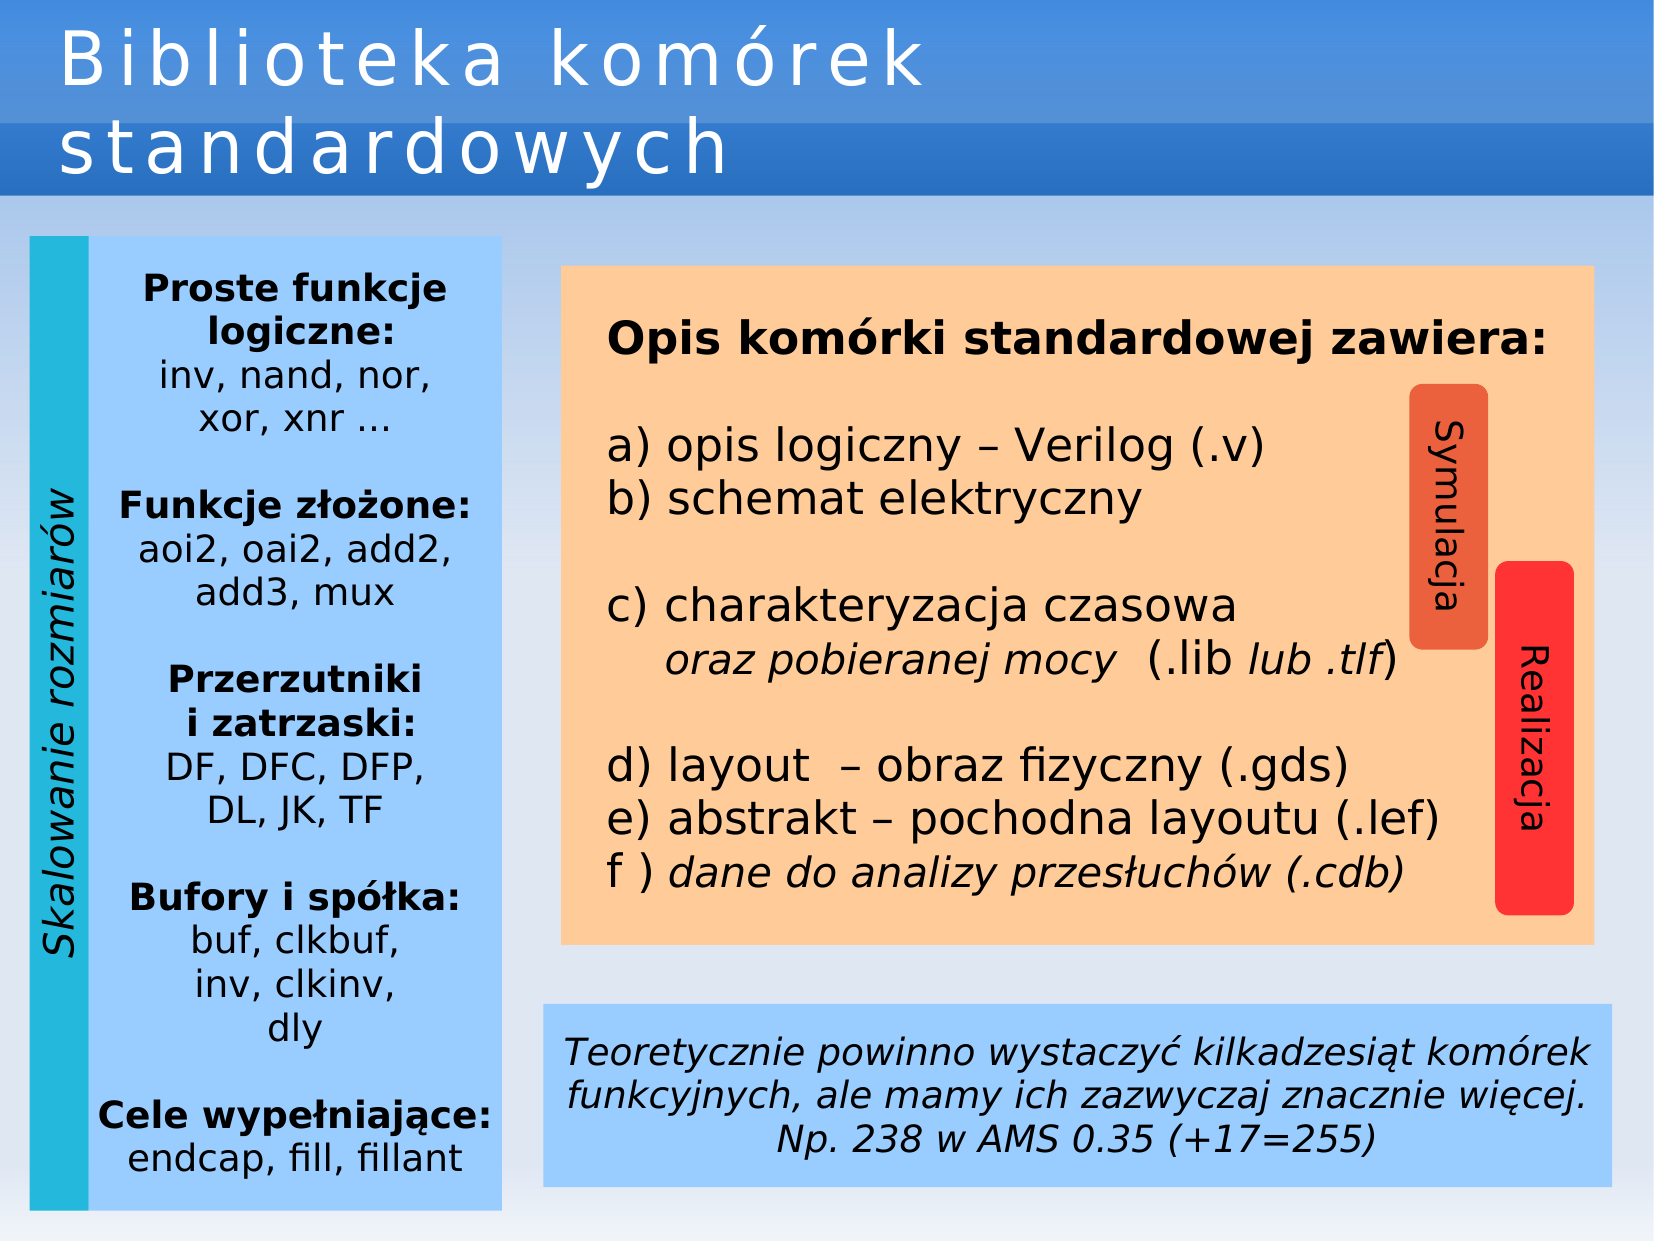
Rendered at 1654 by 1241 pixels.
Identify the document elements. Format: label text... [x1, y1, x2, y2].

text_box Symulacja [1409, 383, 1489, 650]
picture [0, 0, 1654, 1241]
text_box Skalowanie rozmiarów [29, 236, 89, 1211]
title Biblioteka komórek standardowych [59, 16, 1270, 191]
text_box Proste funkcje logiczne: inv, nand, nor, xor, xnr ... Funkcje złożone: aoi2, oai2, add2, add3, mux Przerzutniki i zatrzaski: DF, DFC, DFP, DL, JK, TF Bufory i spółka: buf, clkbuf, inv, clkinv, dly Cele wypełniające: endcap, fill, fillant [89, 236, 502, 1211]
text_box Realizacja [1495, 561, 1574, 916]
text_box Opis komórki standardowej zawiera: a) opis logiczny – Verilog (.v) b) schemat elektryczny c) charakteryzacja czasowa oraz pobieranej mocy (.lib lub .tlf) d) layout – obraz fizyczny (.gds) e) abstrakt – pochodna layoutu (.lef) f ) dane do analizy przesłuchów (.cdb) [561, 265, 1595, 945]
text_box Teoretycznie powinno wystaczyć kilkadzesiąt komórek funkcyjnych, ale mamy ich zazwyczaj znacznie więcej. Np. 238 w AMS 0.35 (+17=255) [543, 1003, 1613, 1188]
